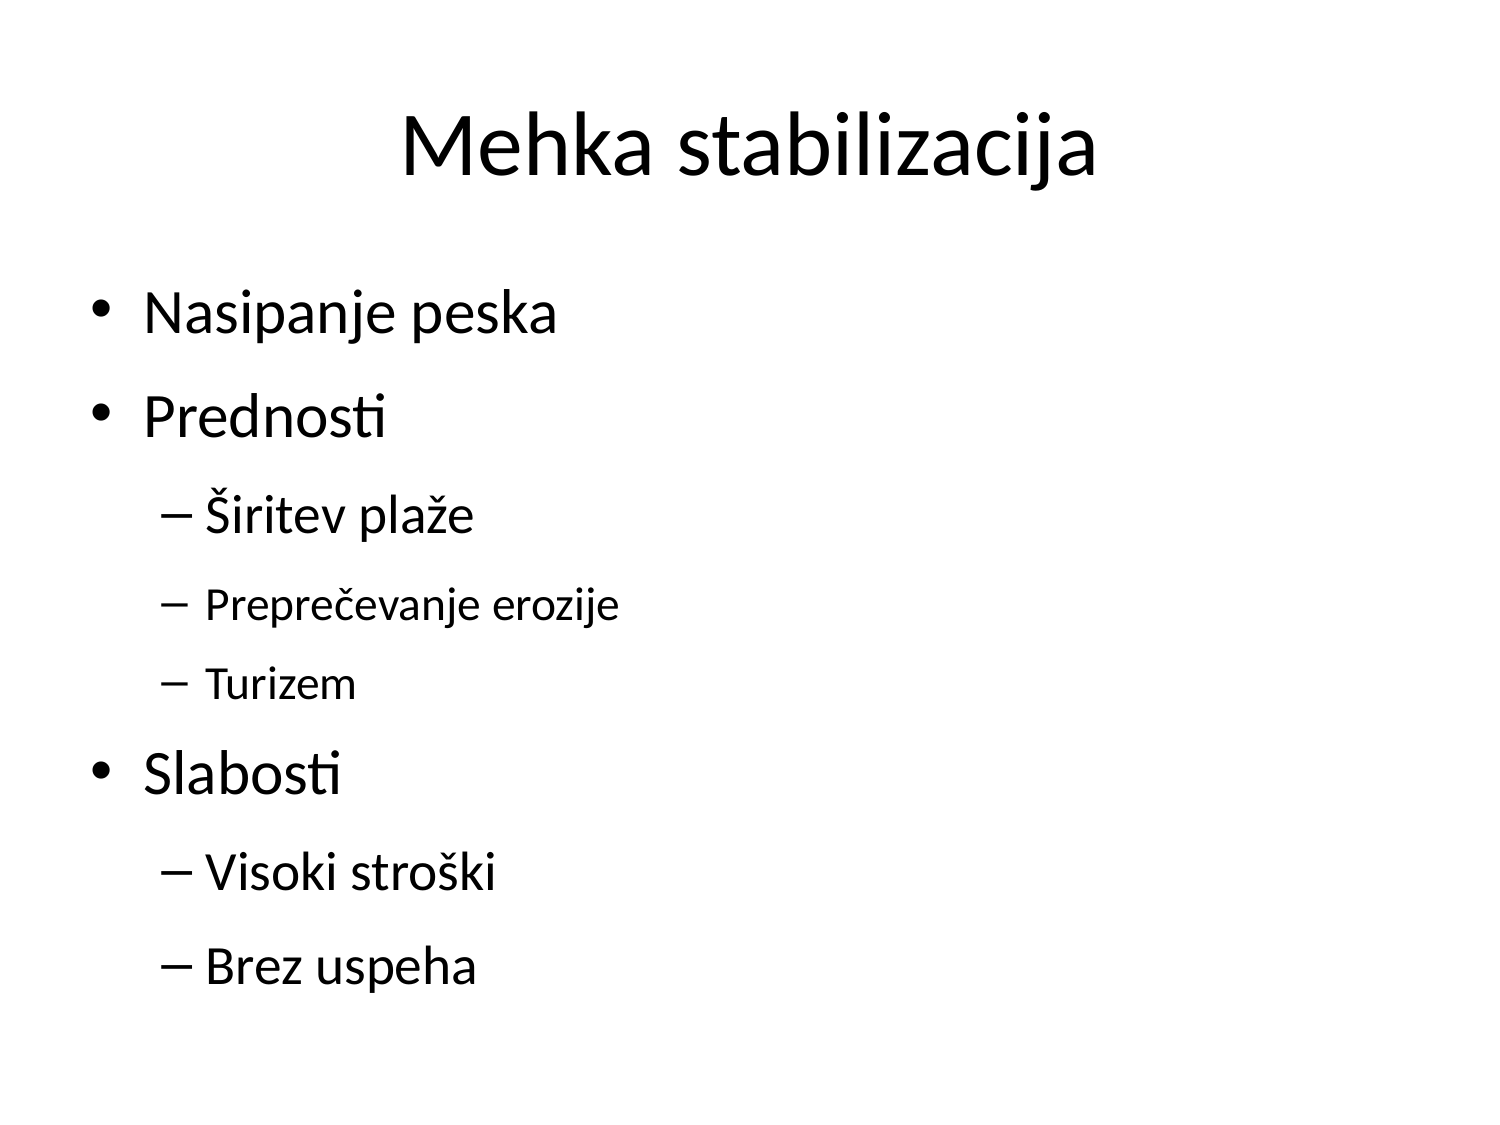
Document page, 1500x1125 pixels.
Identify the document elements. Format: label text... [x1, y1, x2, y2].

title Mehka stabilizacija [75, 45, 1425, 233]
list Nasipanje peska Prednosti Širitev plaže Preprečevanje erozije Turizem Slabosti Visoki stroški Brez uspeha [75, 262, 1425, 1005]
